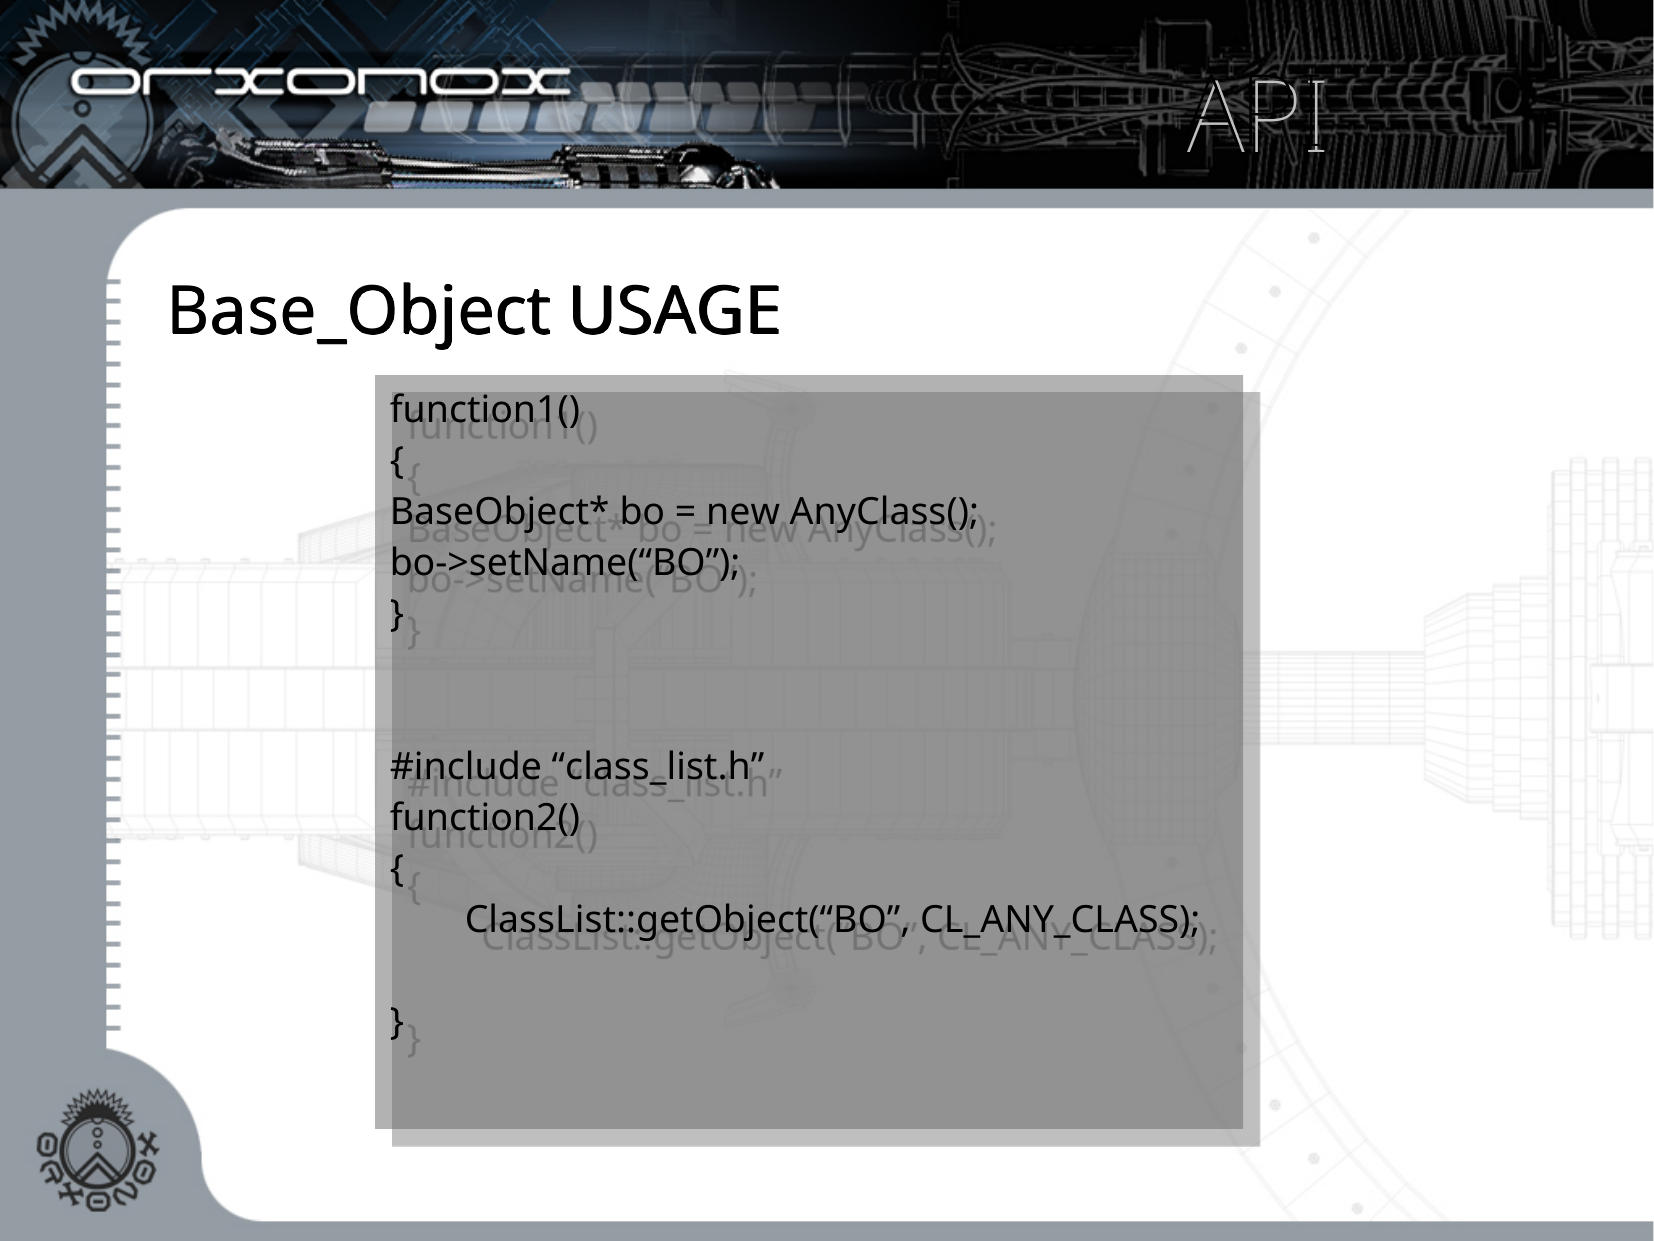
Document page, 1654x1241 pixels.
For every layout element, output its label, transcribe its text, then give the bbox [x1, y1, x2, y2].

picture [0, 0, 1654, 1241]
text_box function1() { BaseObject* bo = new AnyClass(); bo->setName(“BO”); } #include “class_list.h” function2() { ClassList::getObject(“BO”, CL_ANY_CLASS); } [375, 375, 1244, 1129]
text_box Base_Object USAGE [166, 262, 1225, 290]
text_box API [1131, 32, 1399, 156]
